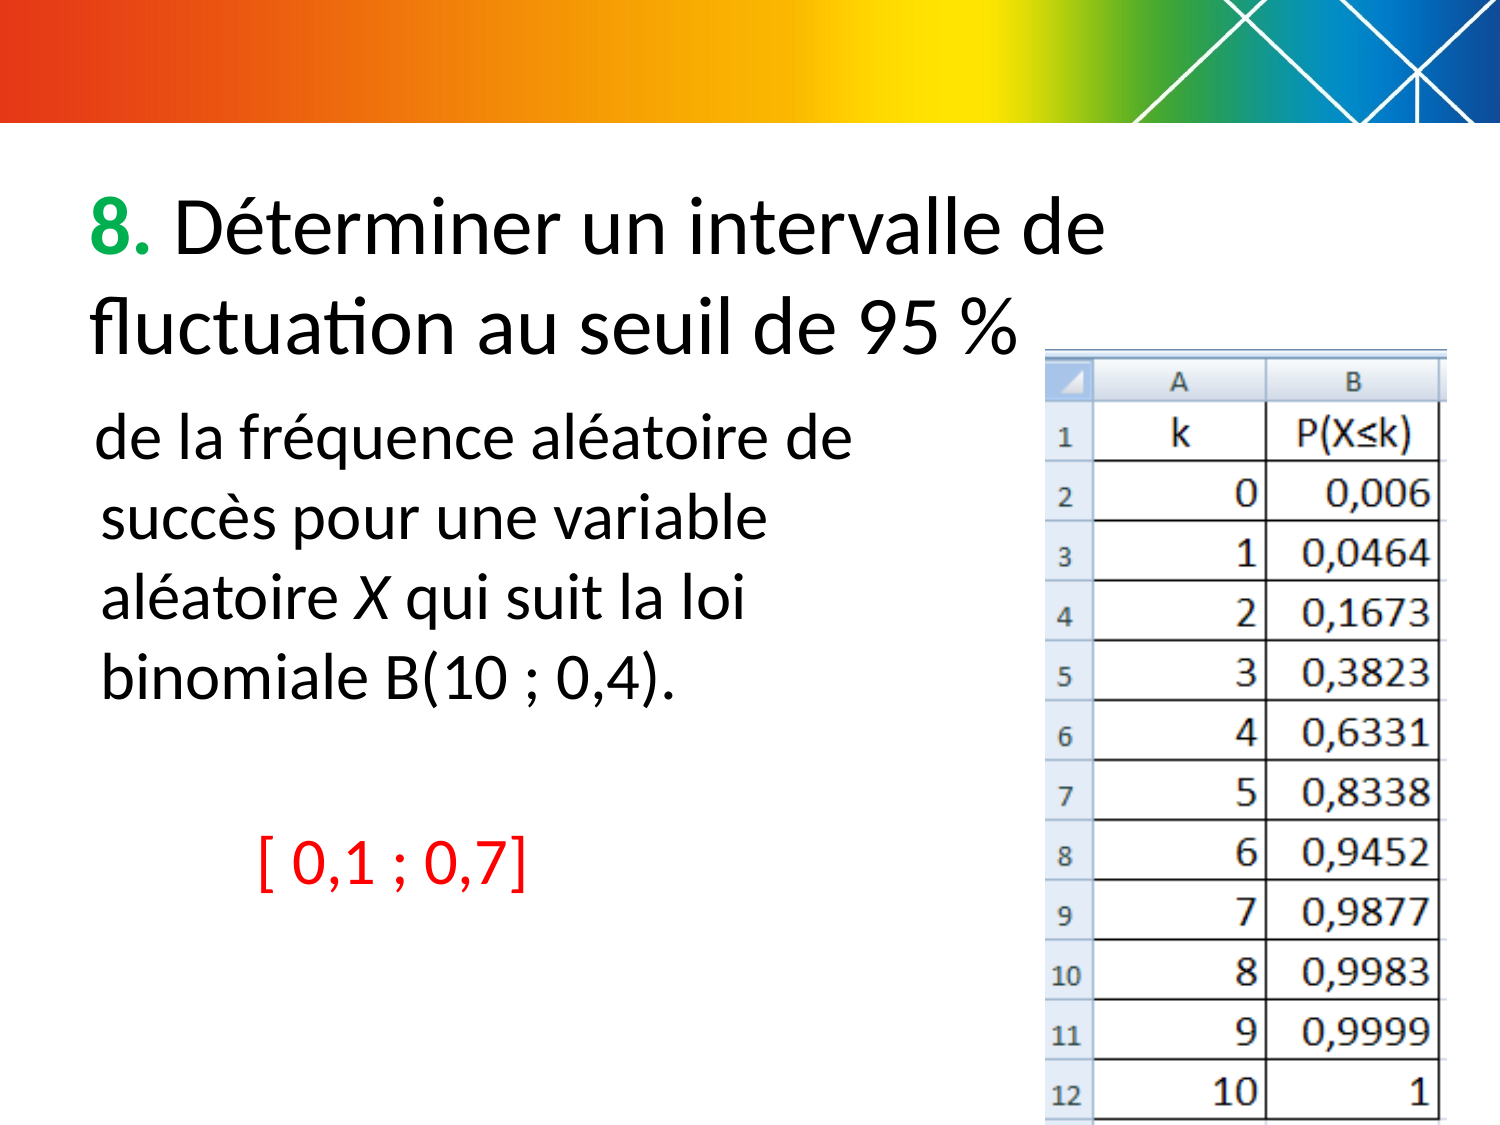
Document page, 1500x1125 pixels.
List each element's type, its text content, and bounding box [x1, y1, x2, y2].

picture [0, 0, 1358, 123]
text_box de la fréquence aléatoire de succès pour une variable aléatoire X qui suit la loi binomiale B(10 ; 0,4). [29, 385, 903, 721]
picture [1340, 0, 1500, 123]
picture [1045, 349, 1447, 1125]
title 8. Déterminer un intervalle de fluctuation au seuil de 95 % [75, 164, 1425, 305]
text_box [ 0,1 ; 0,7] [242, 810, 798, 906]
